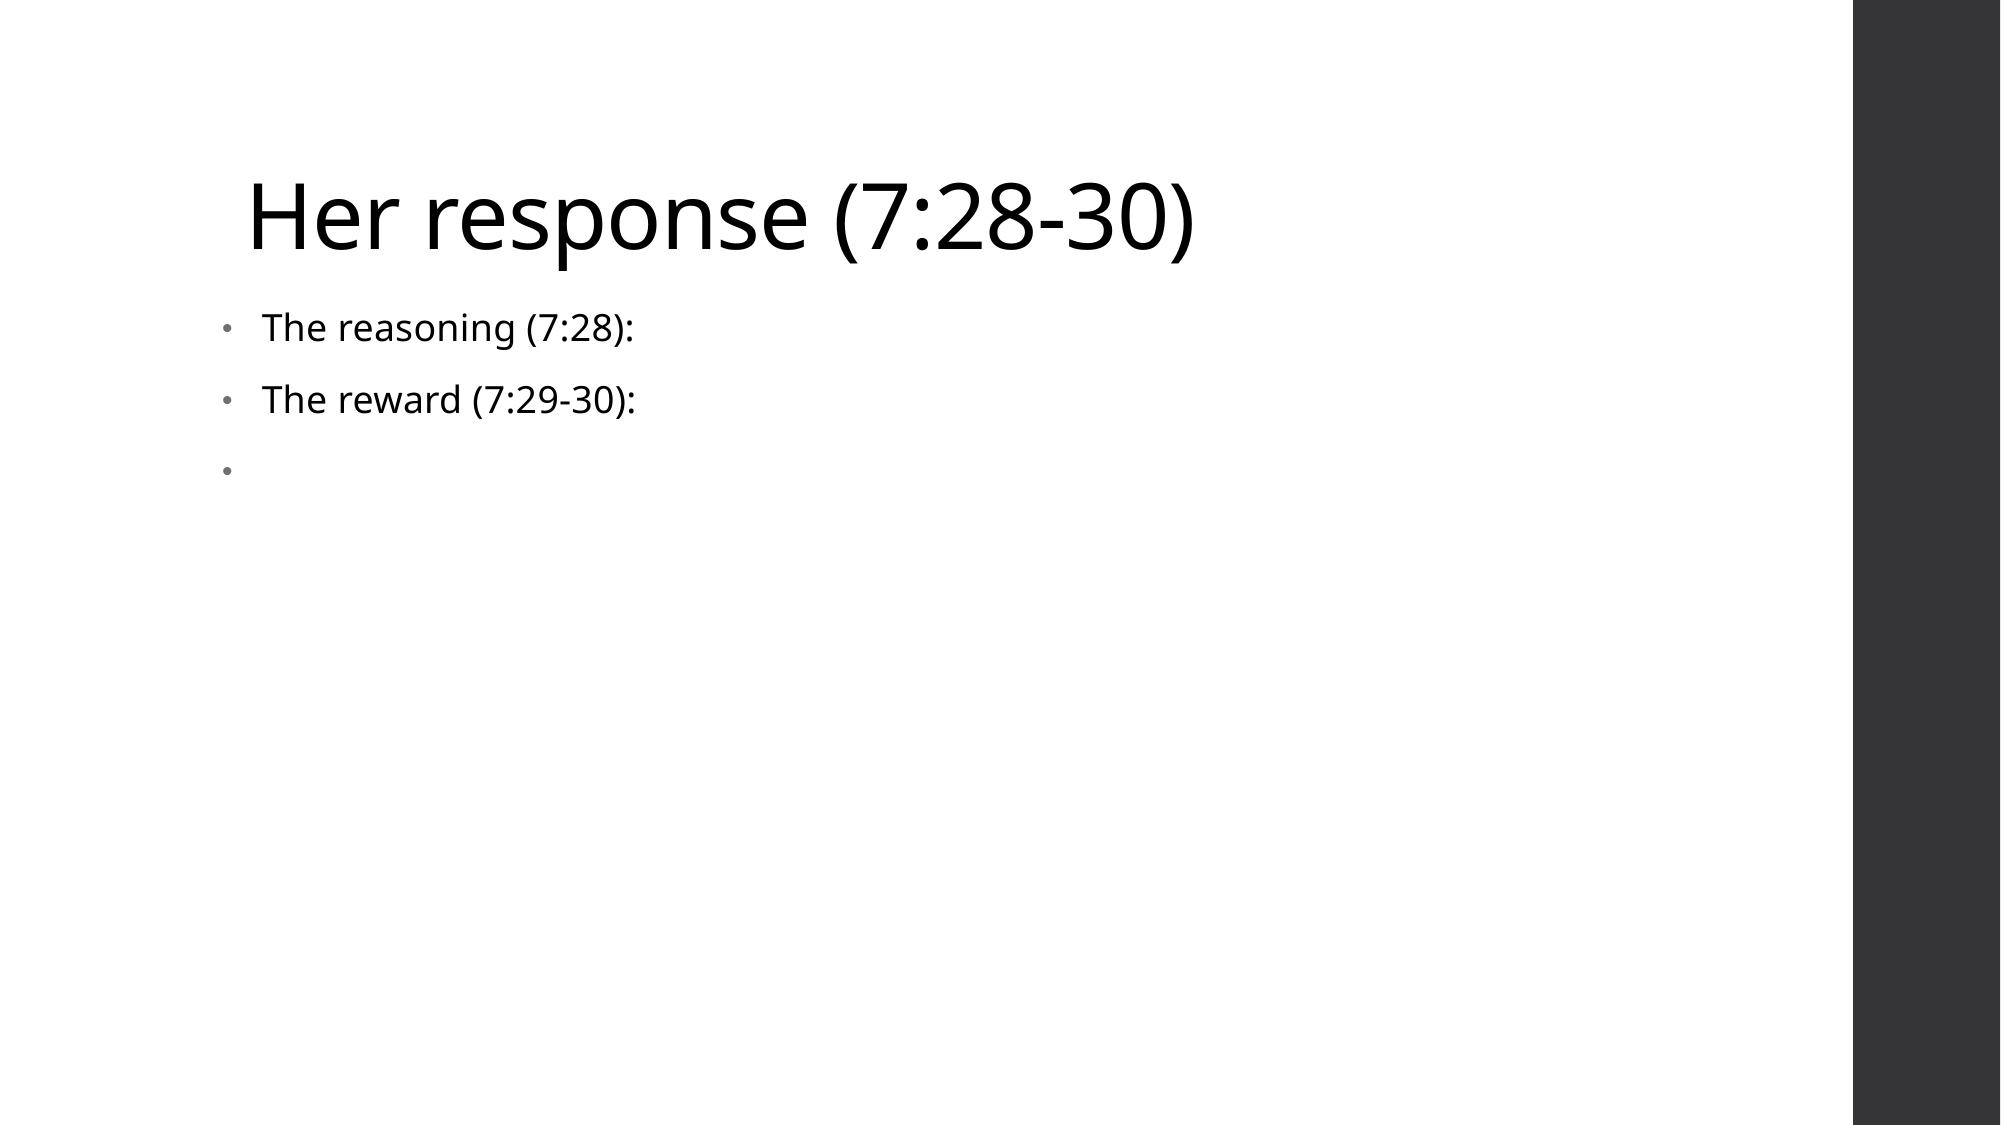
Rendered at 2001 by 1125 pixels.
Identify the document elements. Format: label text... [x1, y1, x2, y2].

title Her response (7:28-30) [206, 60, 1797, 278]
list The reasoning (7:28): The reward (7:29-30): [206, 299, 1617, 1014]
